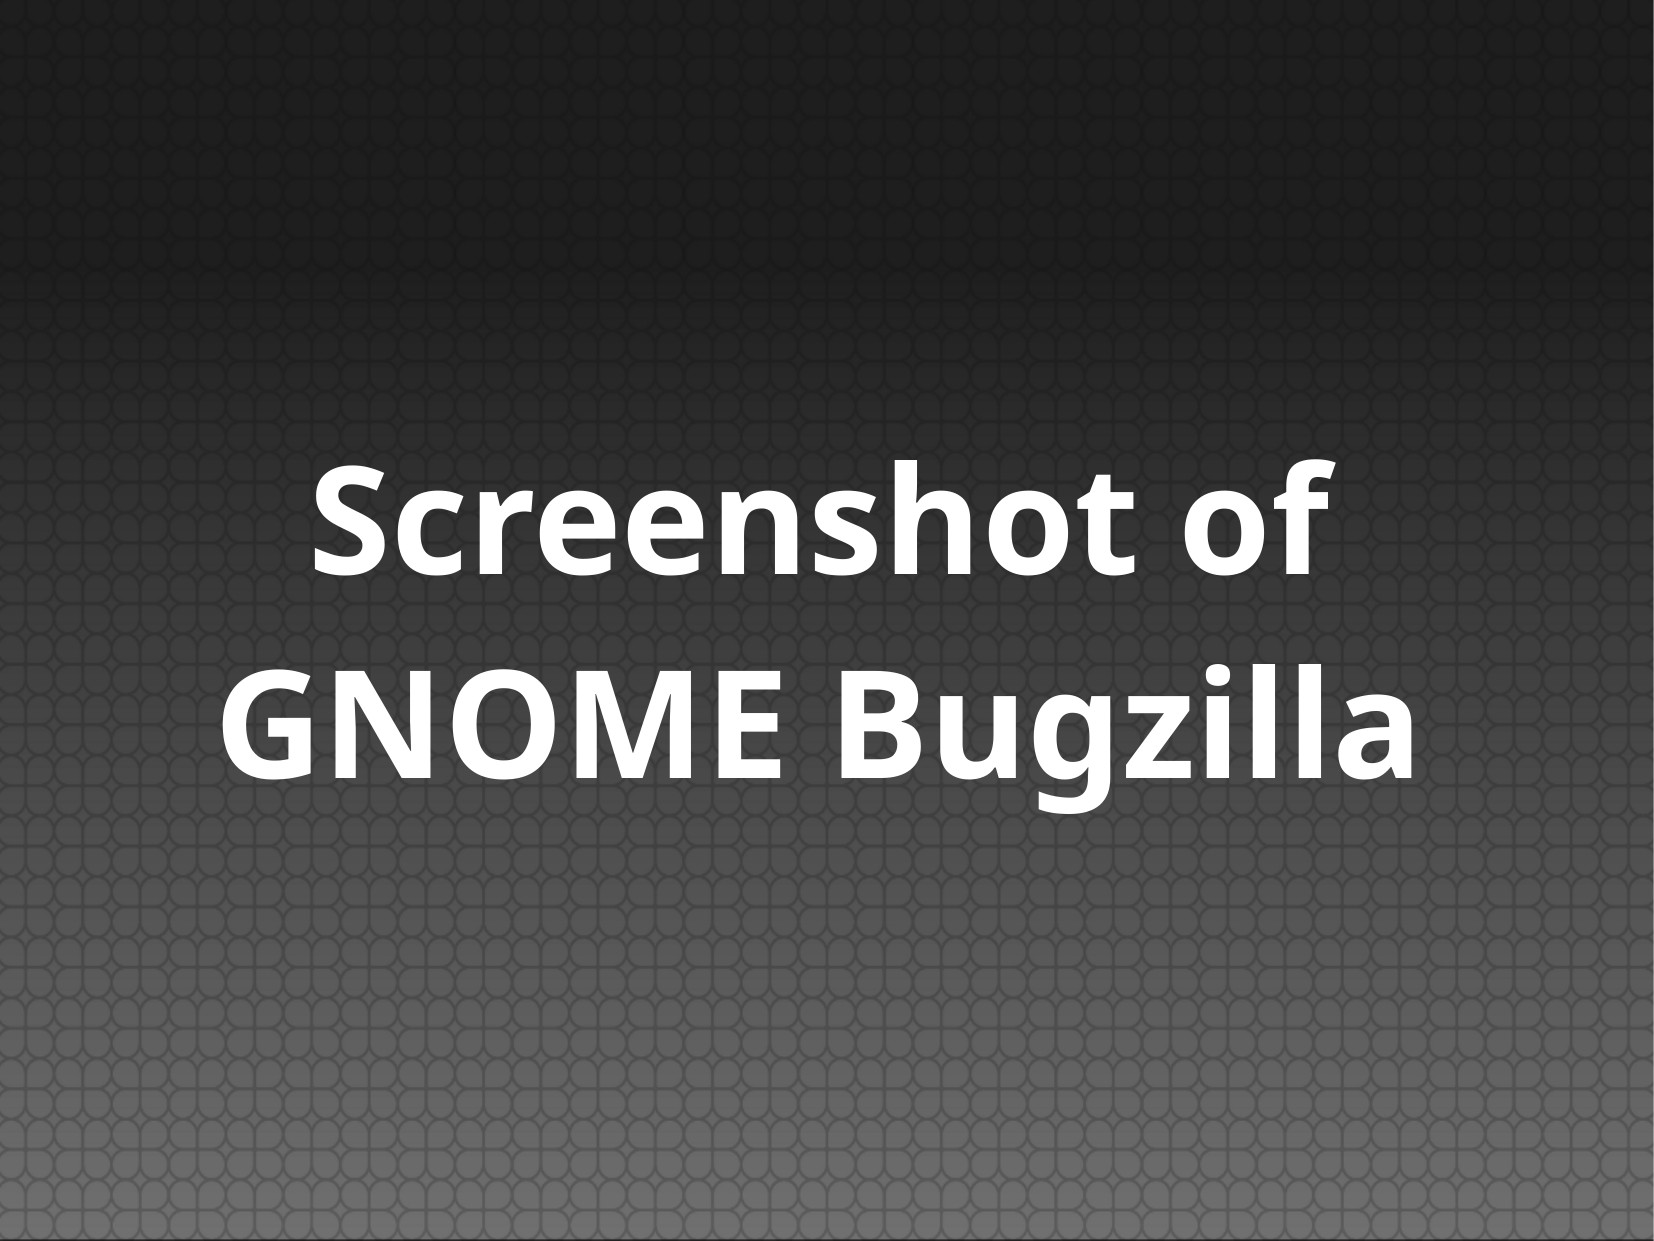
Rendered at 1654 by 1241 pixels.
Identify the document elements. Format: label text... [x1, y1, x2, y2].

title Screenshot of GNOME Bugzilla [75, 443, 1564, 794]
picture [0, 0, 1654, 1241]
